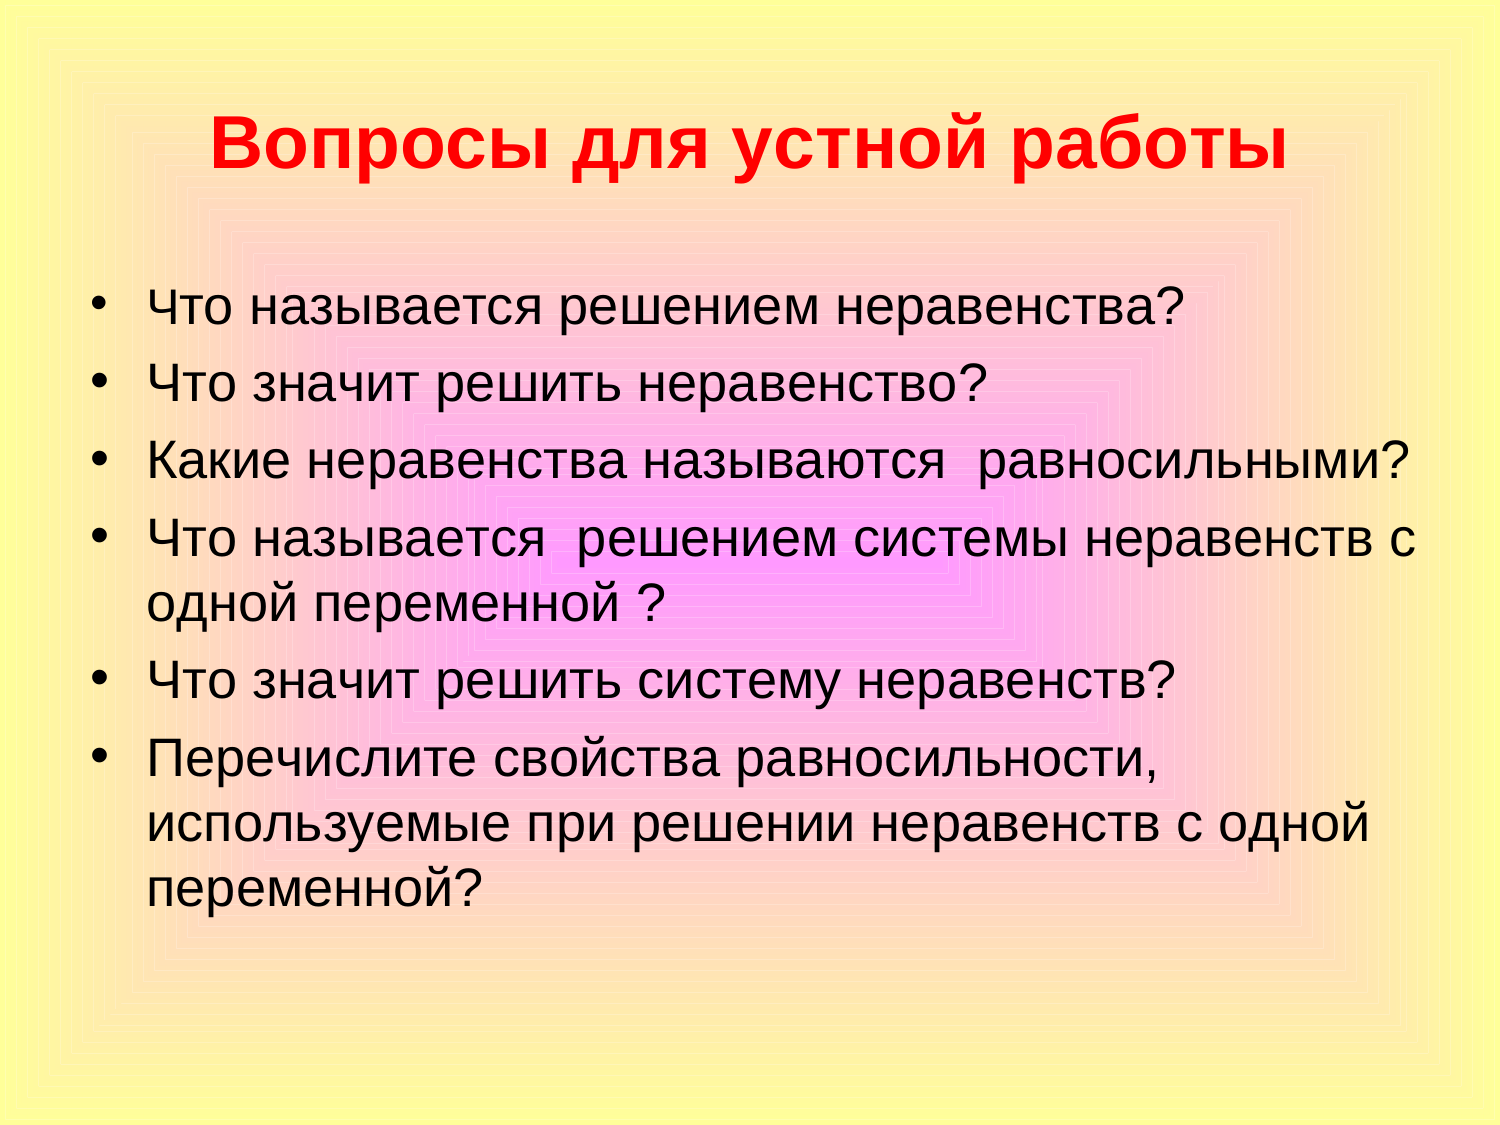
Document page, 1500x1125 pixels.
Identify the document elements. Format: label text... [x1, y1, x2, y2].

title Вопросы для устной работы [75, 45, 1426, 233]
list Что называется решением неравенства? Что значит решить неравенство? Какие неравенства называются равносильными? Что называется решением системы неравенств с одной переменной ? Что значит решить систему неравенств? Перечислите свойства равносильности, используемые при решении неравенств с одной переменной? [75, 262, 1447, 1006]
